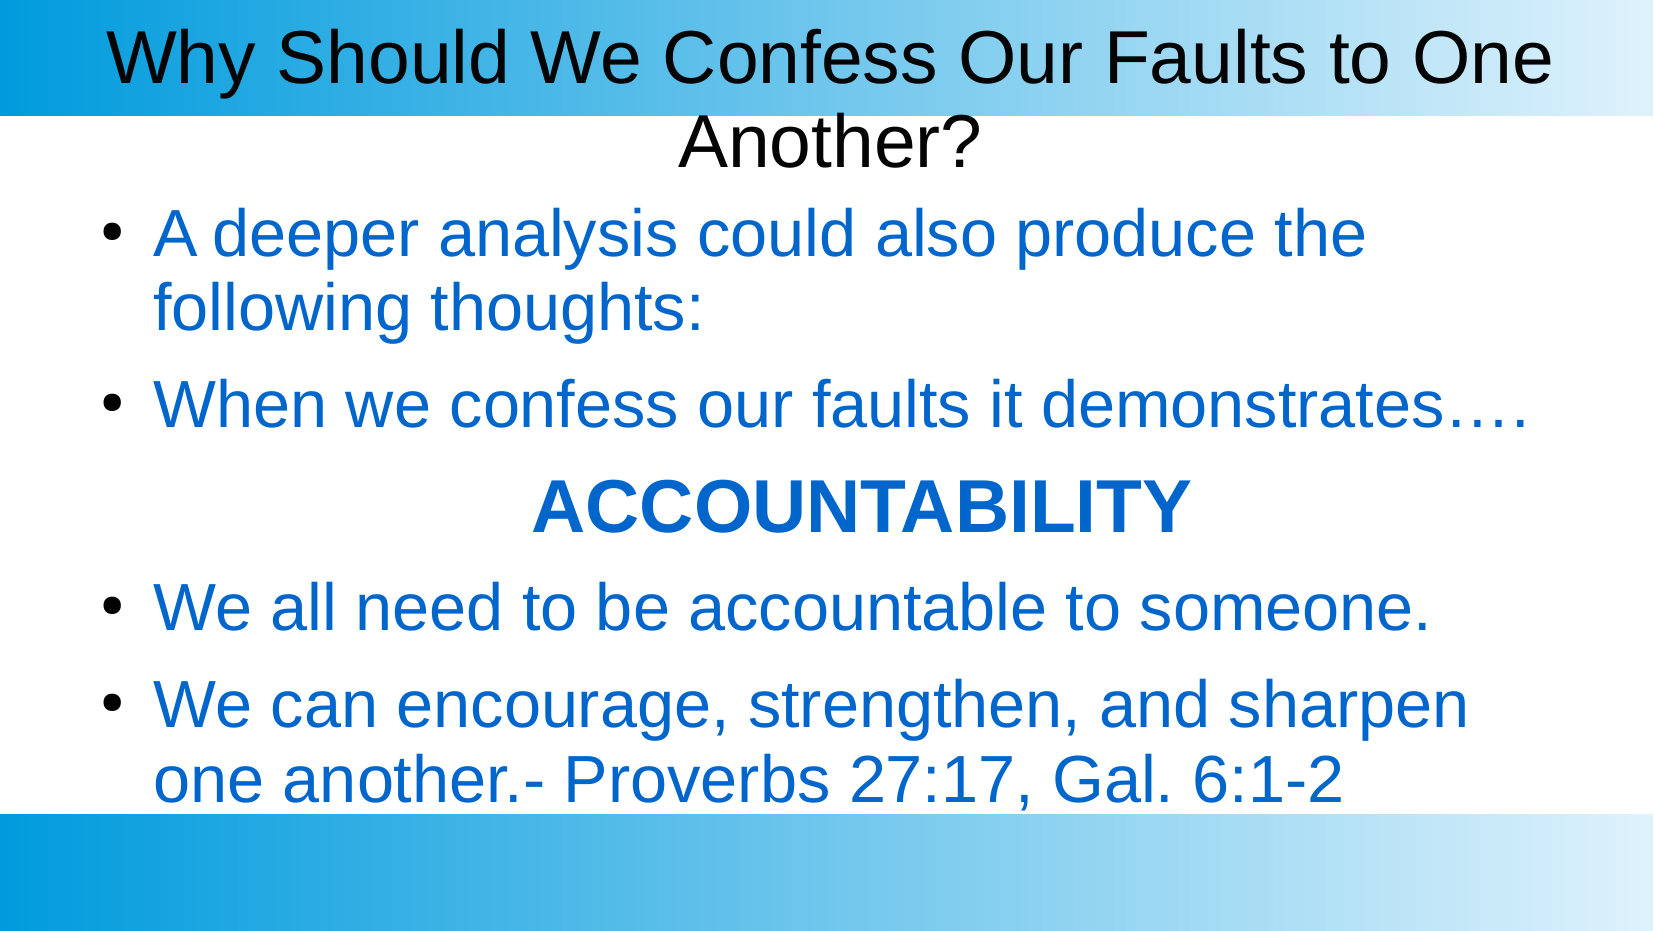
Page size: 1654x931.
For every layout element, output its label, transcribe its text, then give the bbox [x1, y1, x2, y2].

list A deeper analysis could also produce the following thoughts: When we confess our faults it demonstrates…. ACCOUNTABILITY We all need to be accountable to someone. We can encourage, strengthen, and sharpen one another.- Proverbs 27:17, Gal. 6:1-2 [82, 195, 1571, 736]
title Why Should We Confess Our Faults to One Another? [86, 15, 1575, 184]
